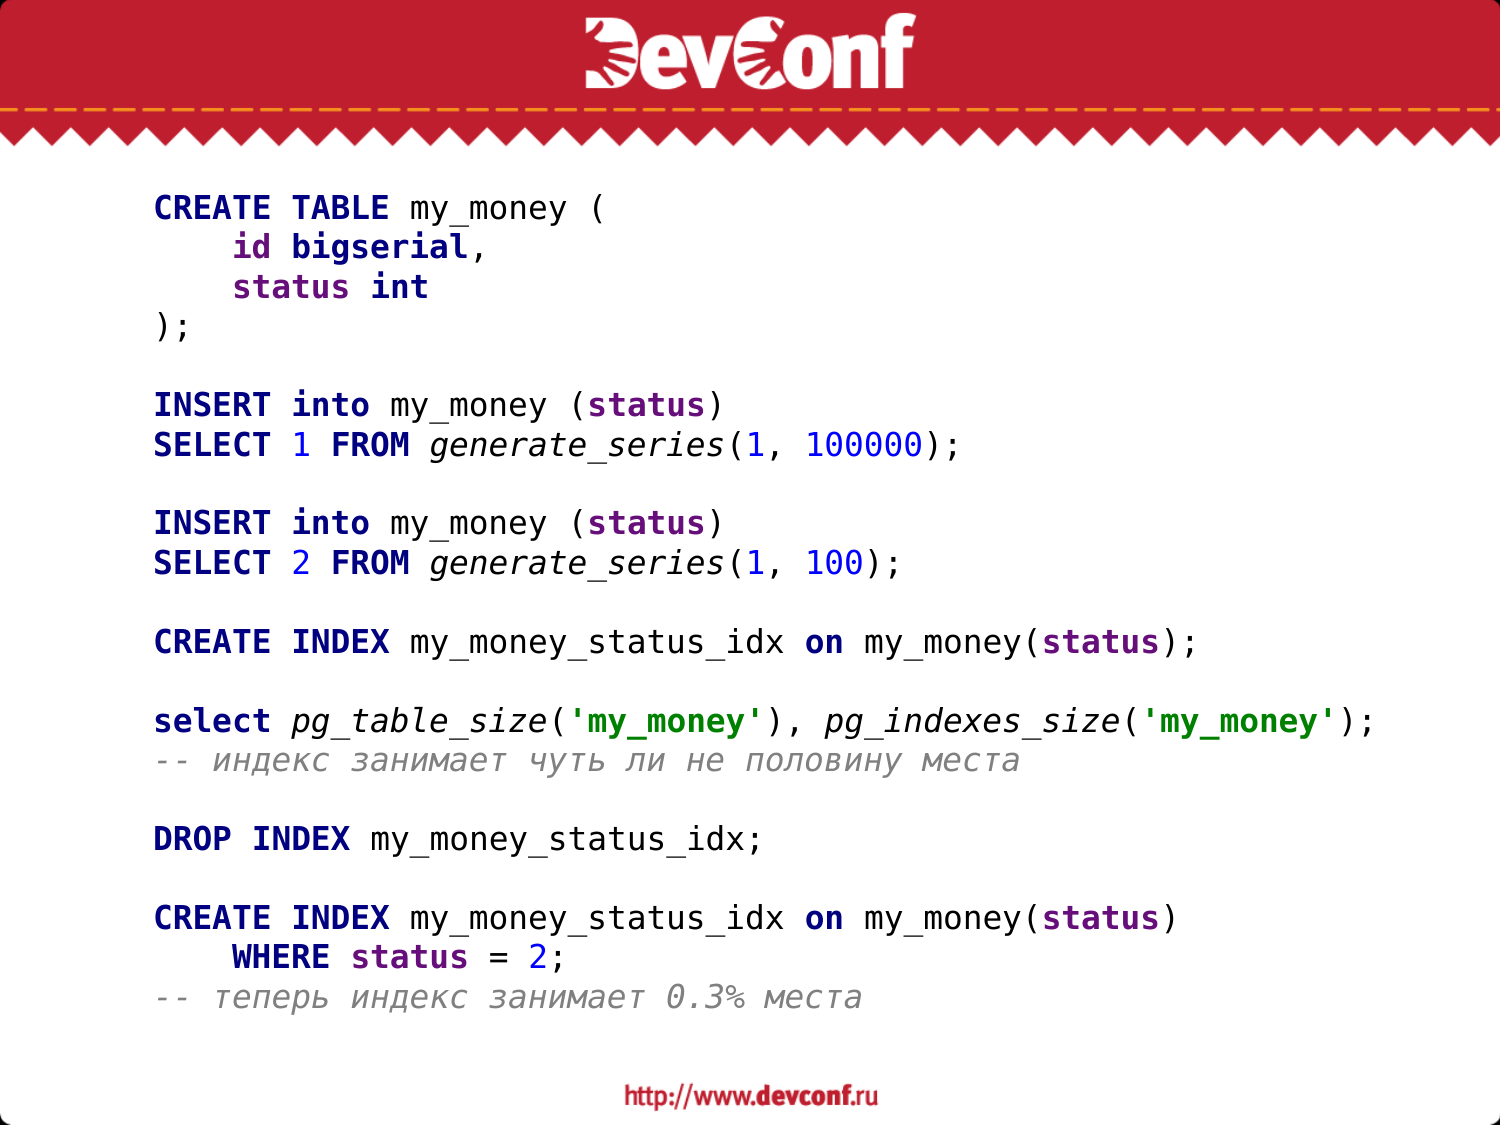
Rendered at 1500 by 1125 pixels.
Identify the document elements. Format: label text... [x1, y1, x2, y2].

list CREATE TABLE my_money ( id bigserial, status int ); INSERT into my_money (status) SELECT 1 FROM generate_series(1, 100000); INSERT into my_money (status) SELECT 2 FROM generate_series(1, 100); CREATE INDEX my_money_status_idx on my_money(status); select pg_table_size('my_money'), pg_indexes_size('my_money'); -- индекс занимает чуть ли не половину места DROP INDEX my_money_status_idx; CREATE INDEX my_money_status_idx on my_money(status) WHERE status = 2; -- теперь индекс занимает 0.3% места [82, 141, 1394, 1063]
picture [0, 0, 1500, 1125]
